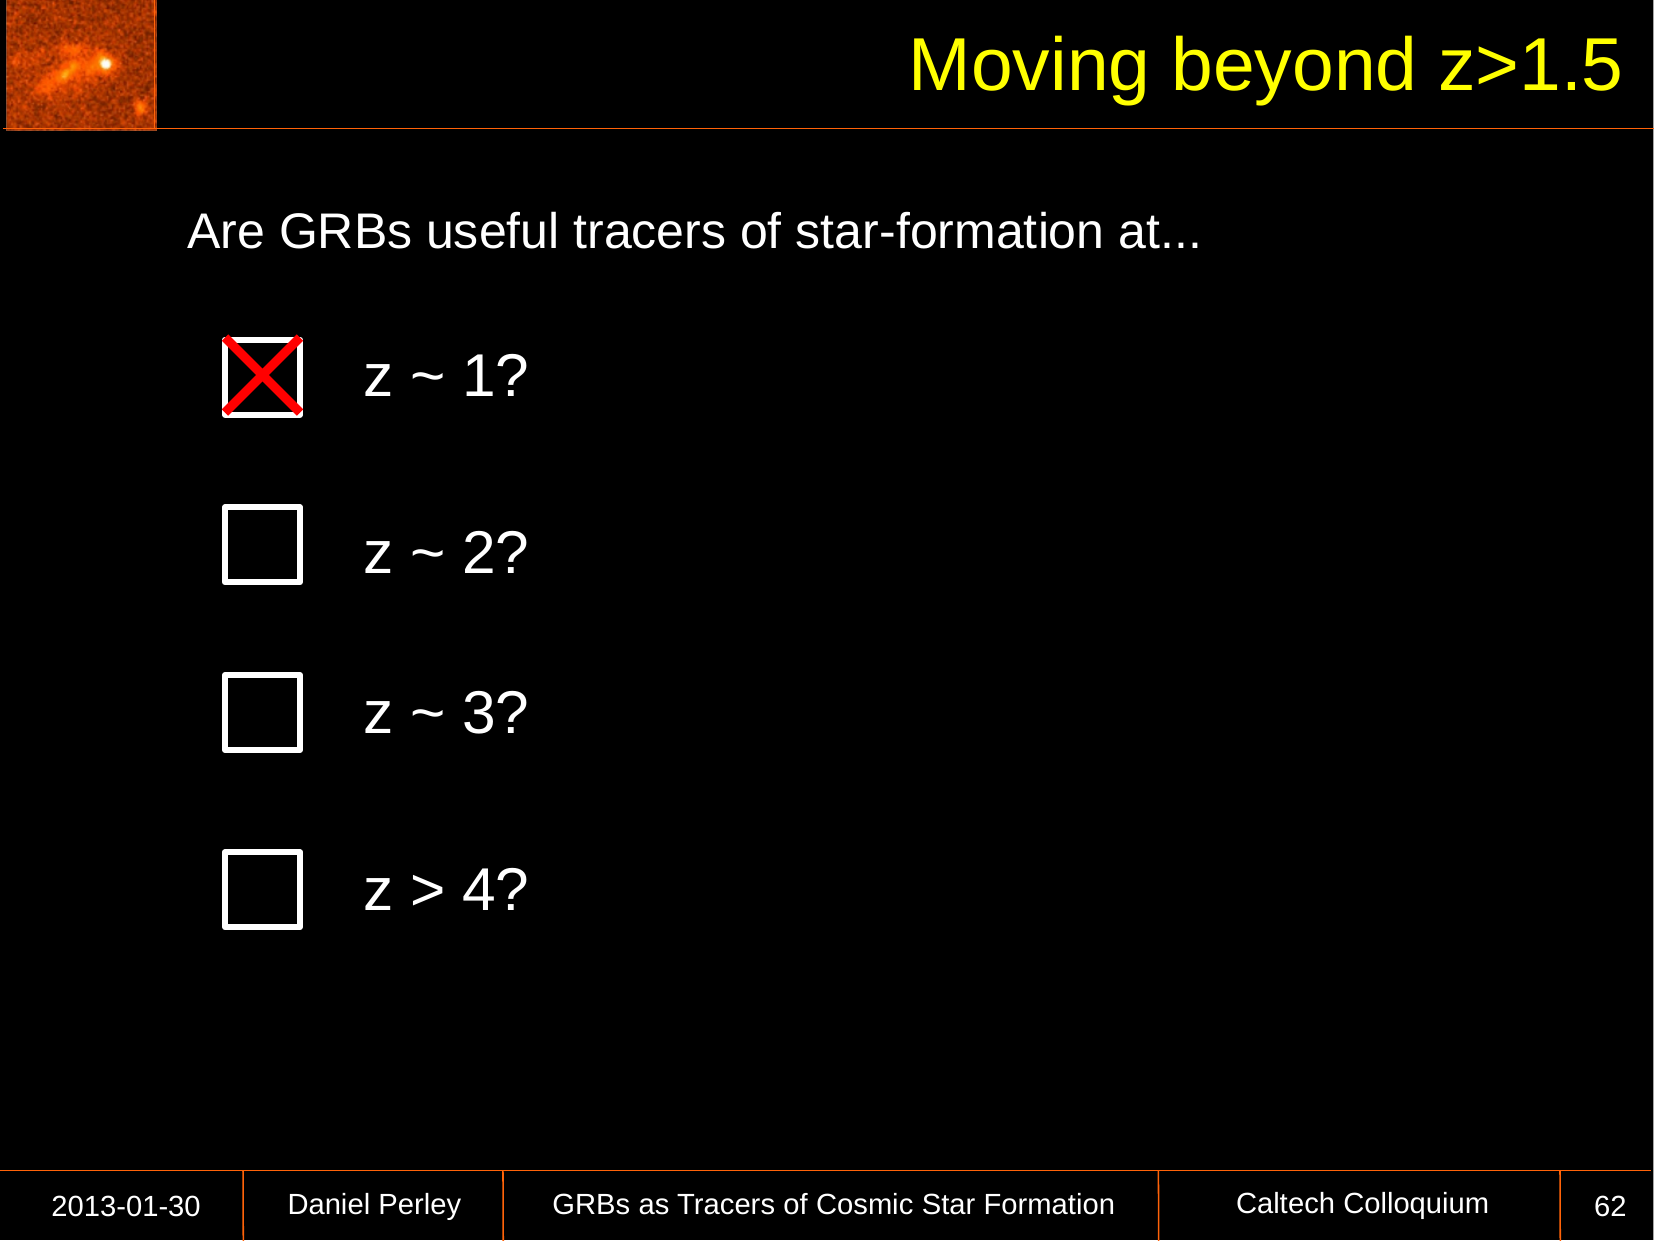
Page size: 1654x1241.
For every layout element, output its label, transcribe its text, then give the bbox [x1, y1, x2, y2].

text_box [270, 344, 301, 406]
text_box z > 4? [345, 845, 609, 934]
text_box [225, 345, 255, 405]
text_box Are GRBs useful tracers of star-formation at... [169, 193, 1295, 271]
text_box [225, 675, 301, 751]
text_box z ~ 3? [345, 668, 609, 757]
text_box [234, 339, 291, 368]
text_box [225, 852, 301, 928]
title Moving beyond z>1.5 [187, 21, 1624, 108]
text_box z ~ 2? [345, 508, 609, 598]
picture [7, 0, 154, 128]
text_box [230, 382, 295, 415]
text_box z ~ 1? [345, 331, 608, 420]
text_box [225, 507, 301, 583]
